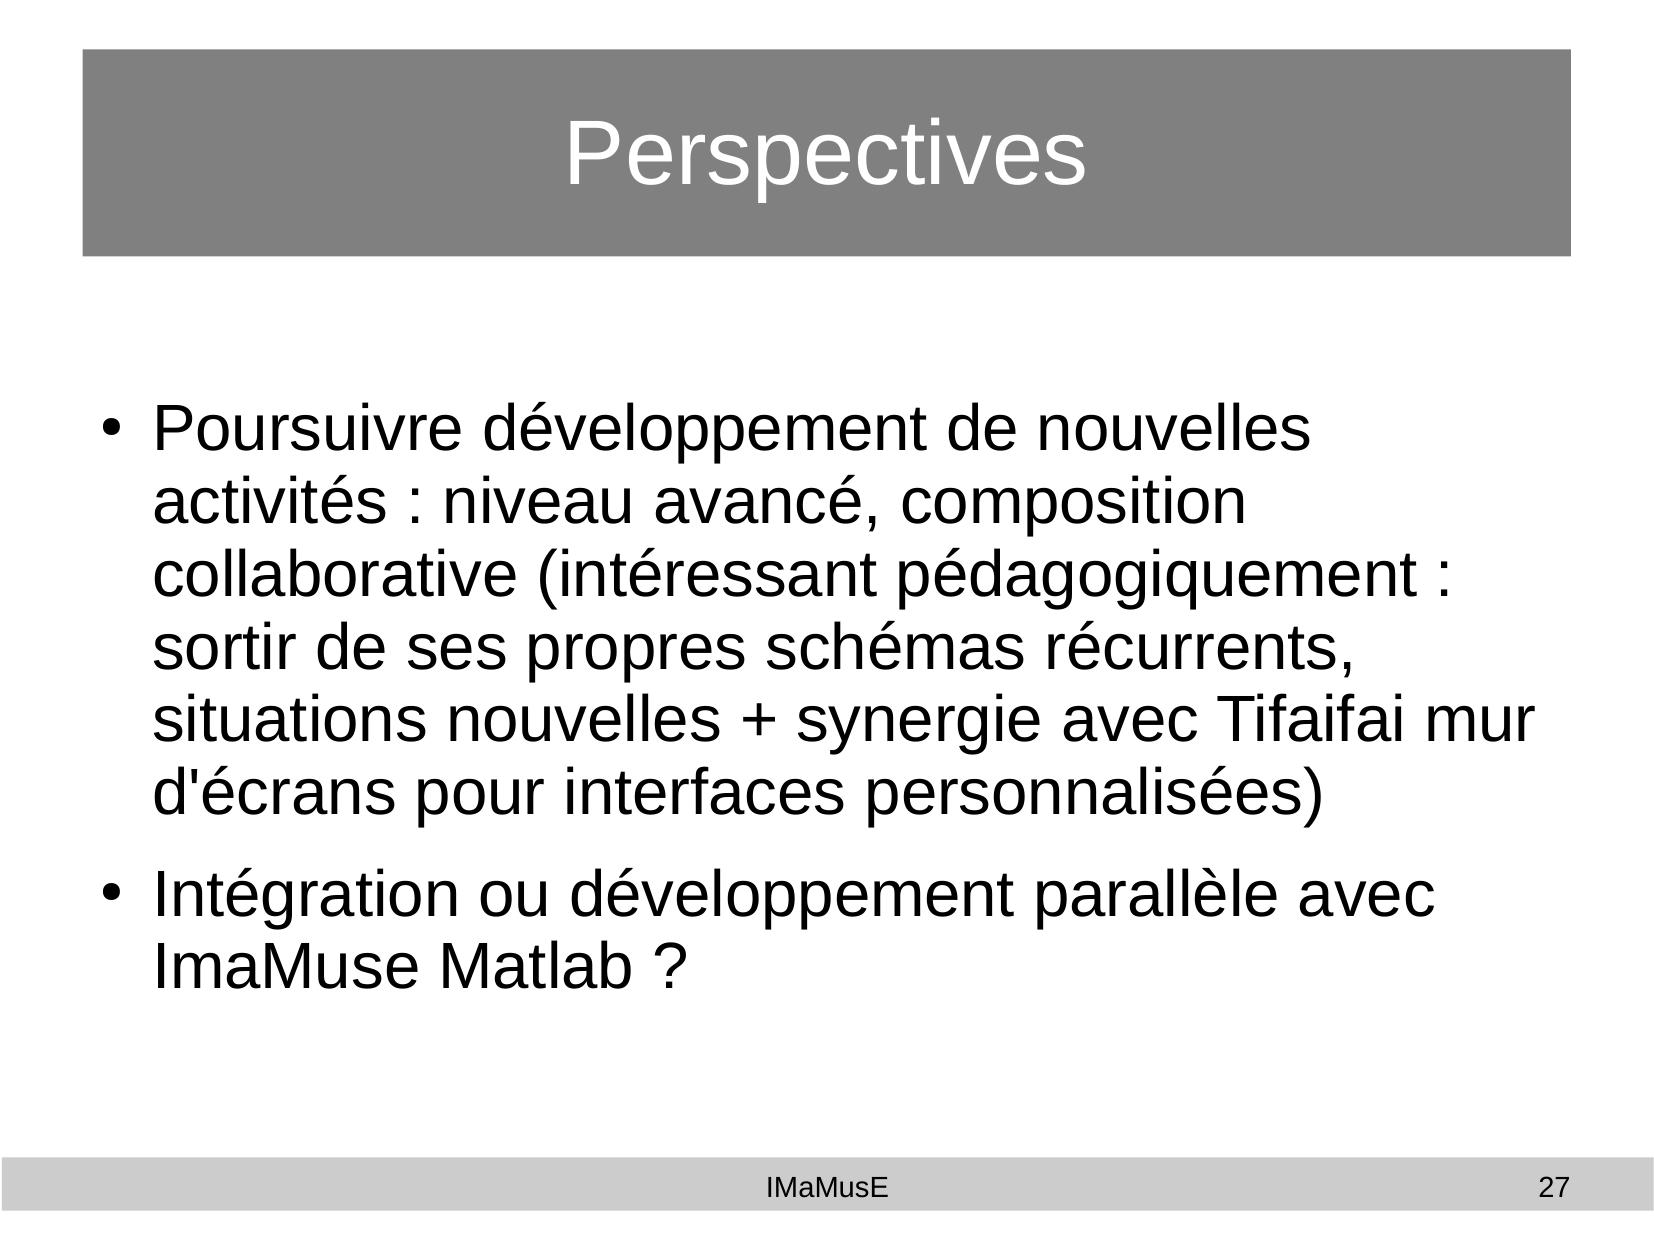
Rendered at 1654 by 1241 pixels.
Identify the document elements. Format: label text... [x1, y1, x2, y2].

list Poursuivre développement de nouvelles activités : niveau avancé, composition collaborative (intéressant pédagogiquement : sortir de ses propres schémas récurrents, situations nouvelles + synergie avec Tifaifai mur d'écrans pour interfaces personnalisées) Intégration ou développement parallèle avec ImaMuse Matlab ? [82, 290, 1538, 1010]
title Perspectives [82, 49, 1571, 257]
